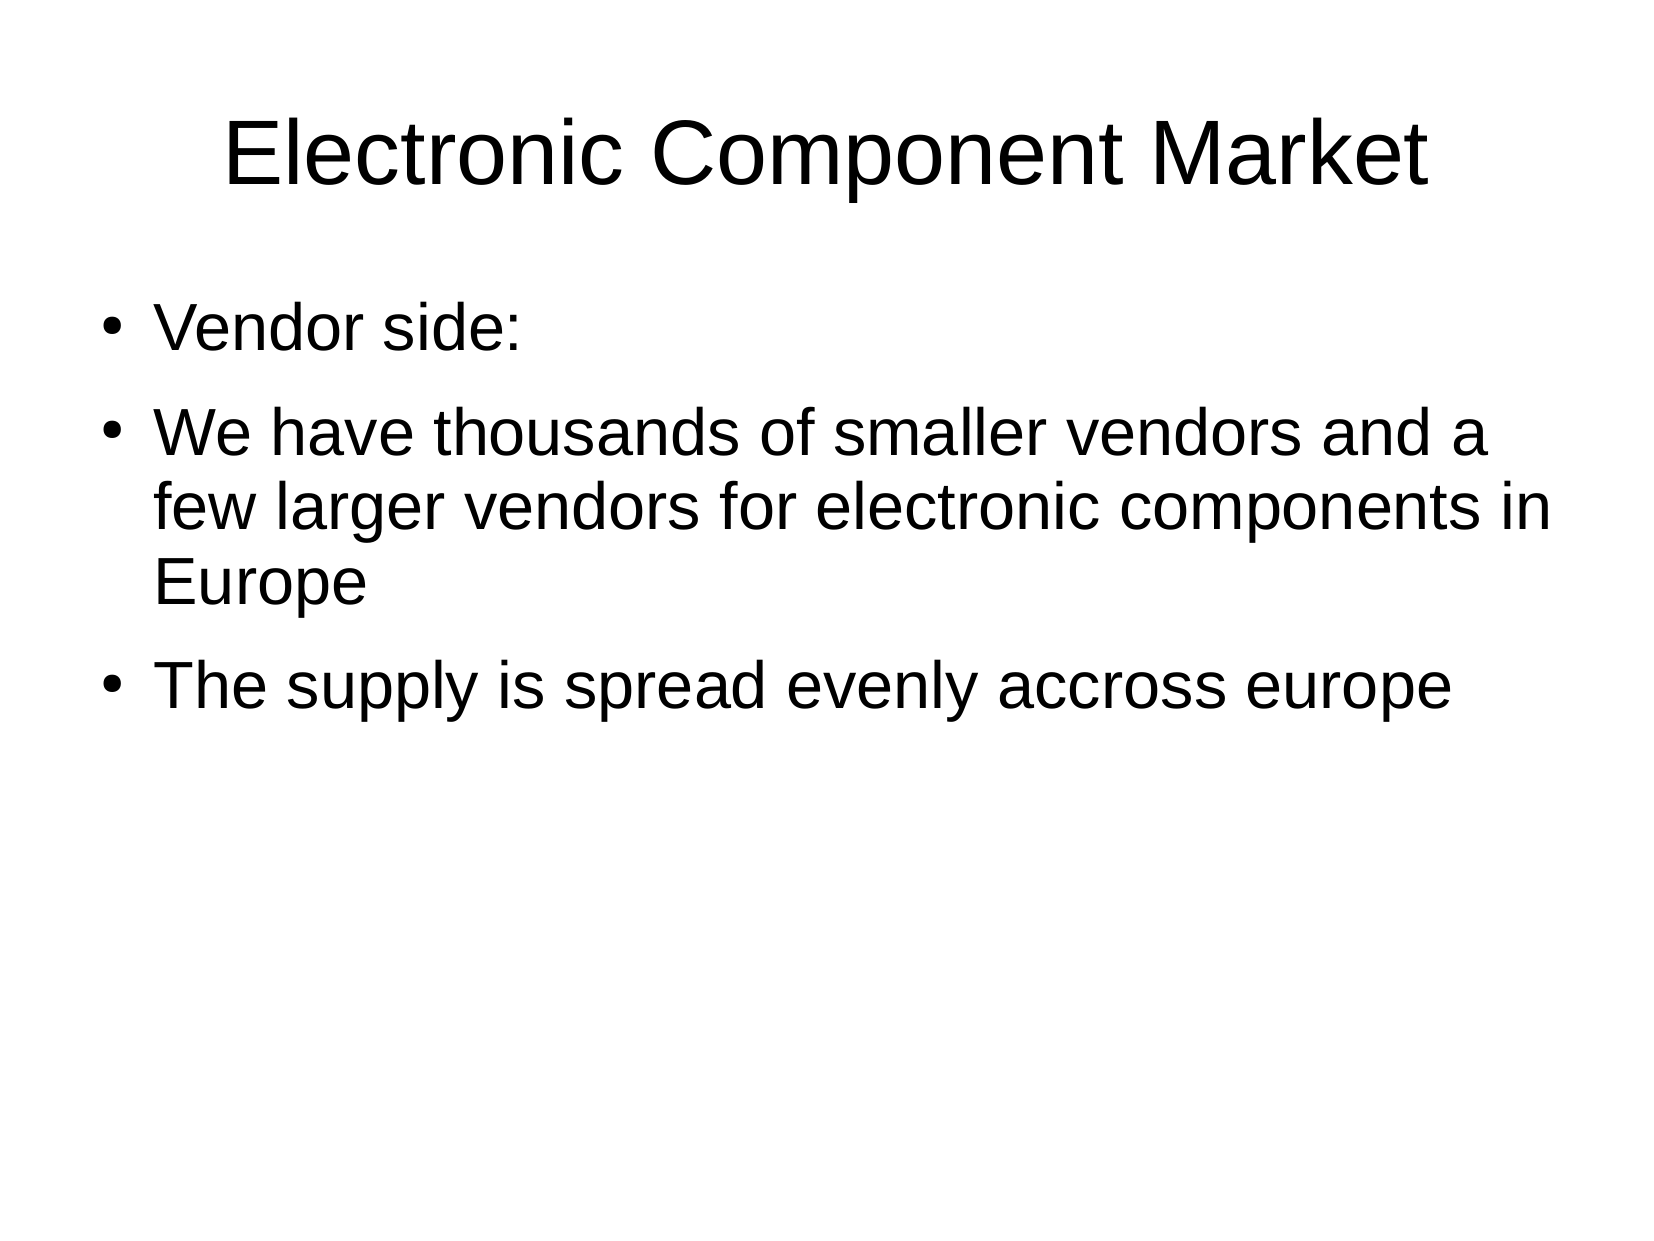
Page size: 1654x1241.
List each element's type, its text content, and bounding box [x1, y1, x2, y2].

list Vendor side: We have thousands of smaller vendors and a few larger vendors for electronic components in Europe The supply is spread evenly accross europe [82, 290, 1571, 1010]
title Electronic Component Market [82, 49, 1571, 257]
